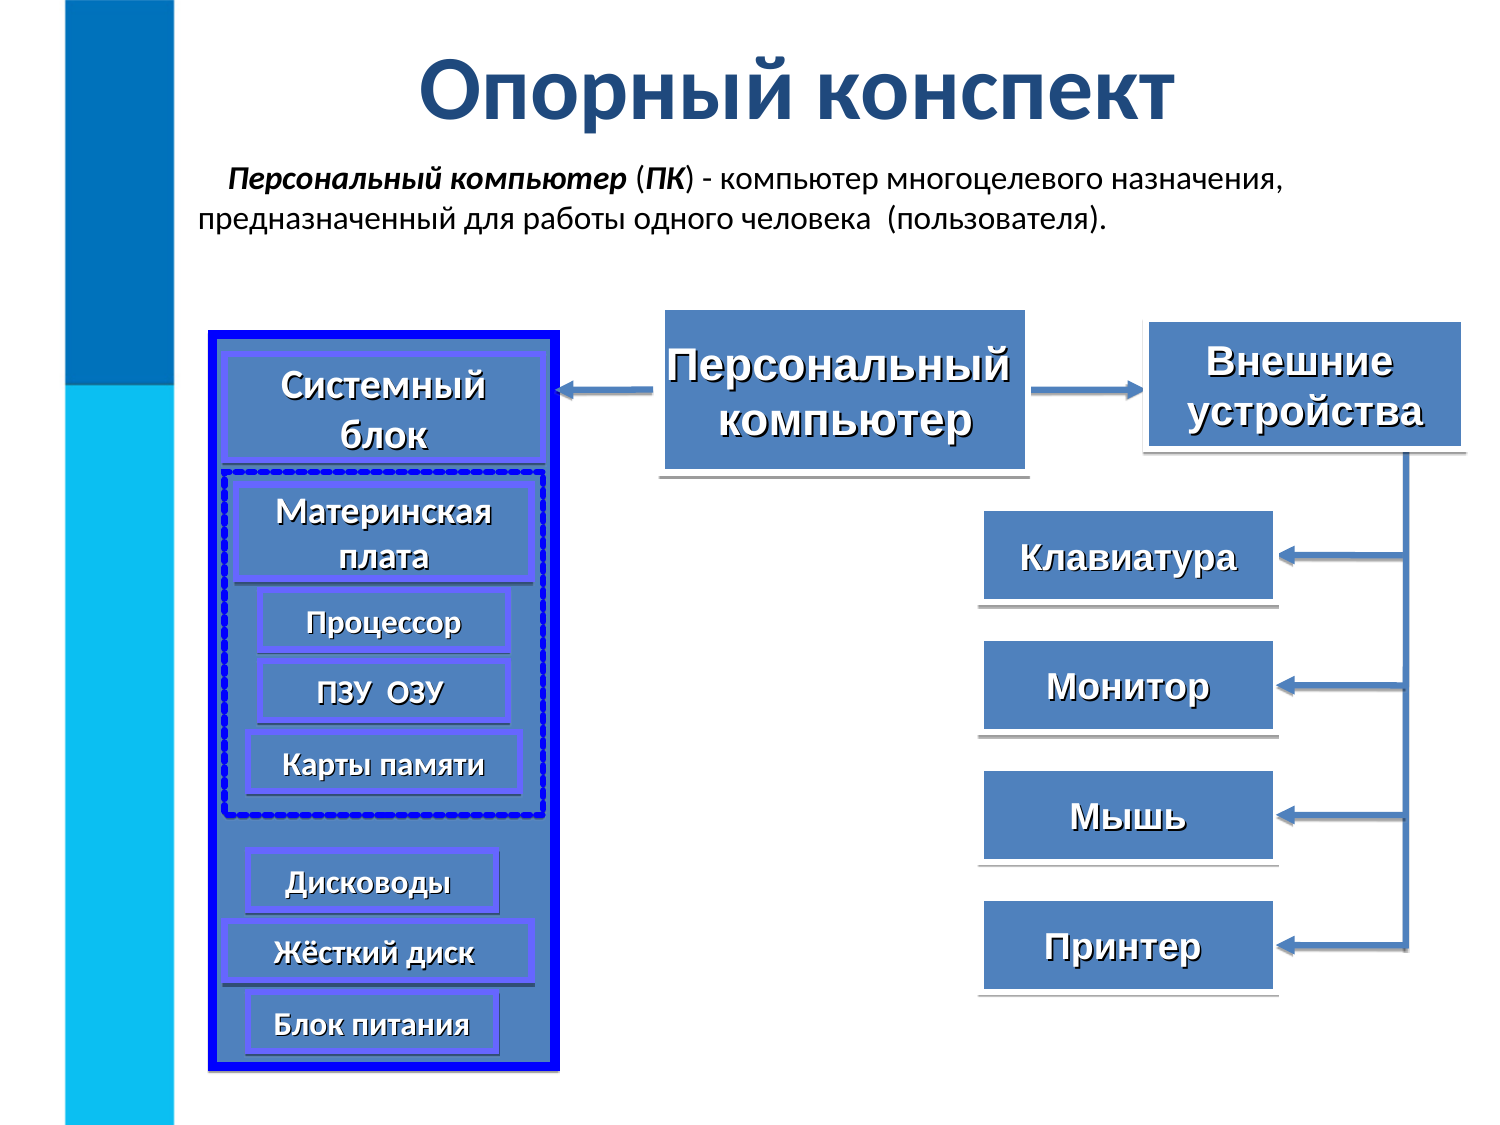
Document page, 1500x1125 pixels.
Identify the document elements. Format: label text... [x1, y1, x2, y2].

text_box Жёсткий диск [224, 921, 532, 981]
text_box Мышь [980, 767, 1276, 862]
text_box Материнская плата [236, 484, 532, 579]
text_box Клавиатура [980, 507, 1276, 603]
text_box Процессор [259, 590, 508, 650]
text_box Системный блок [224, 354, 544, 461]
picture [0, 0, 1500, 1125]
text_box Внешние устройства [1145, 319, 1465, 449]
text_box Дисководы [248, 850, 497, 910]
text_box Опорный конспект [171, 30, 1425, 135]
text_box [212, 334, 555, 1067]
text_box Персональный компьютер (ПК) - компьютер многоцелевого назначения, предназначенный для работы одного человека (пользователя). [183, 148, 1471, 245]
text_box Принтер [980, 897, 1276, 992]
text_box Блок питания [248, 992, 497, 1052]
text_box ПЗУ ОЗУ [259, 661, 508, 721]
text_box Монитор [980, 637, 1276, 732]
text_box Карты памяти [248, 732, 520, 792]
text_box Персональный компьютер [661, 307, 1028, 473]
